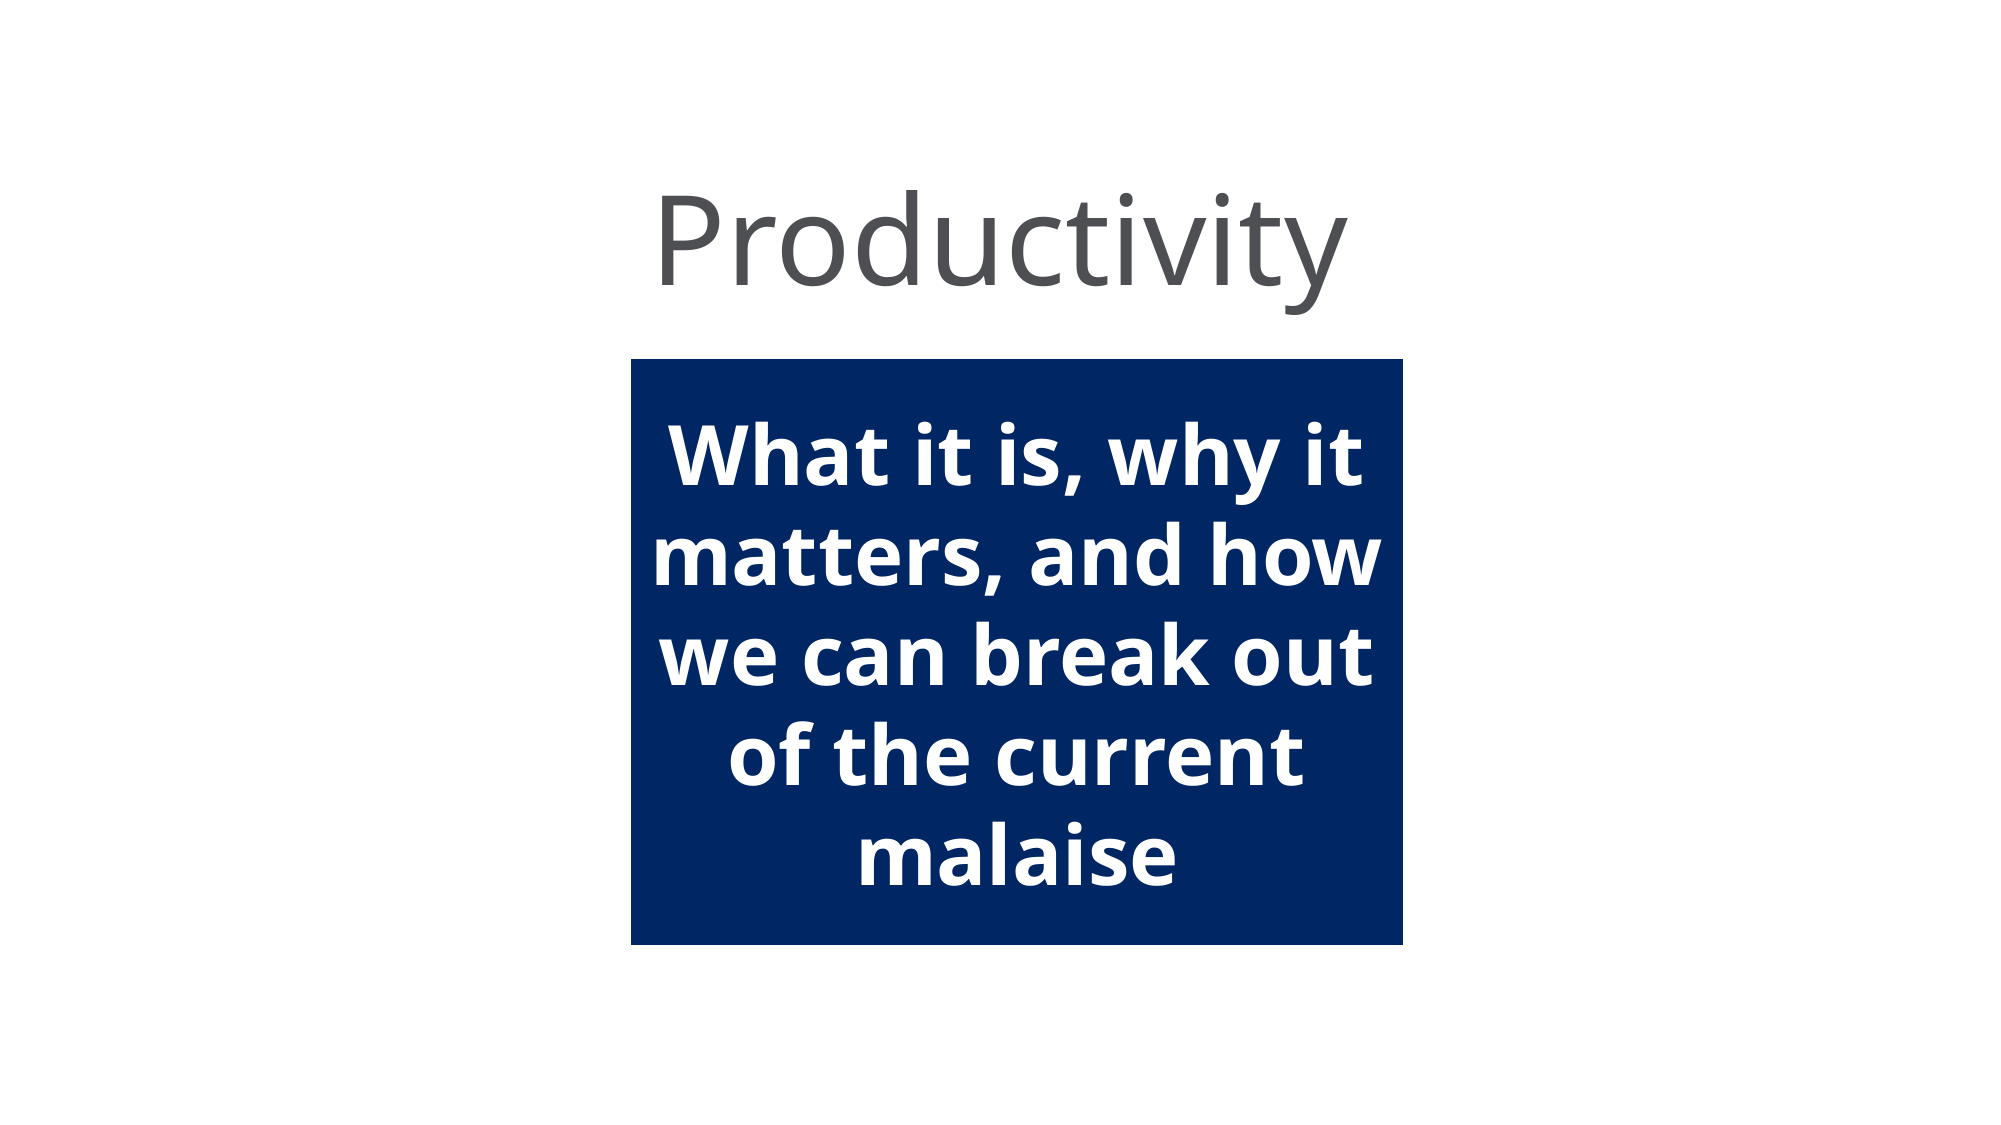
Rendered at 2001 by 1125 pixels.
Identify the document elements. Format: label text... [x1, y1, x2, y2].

text_box What it is, why it matters, and how we can break out of the current malaise [631, 359, 1403, 945]
text_box Productivity [376, 154, 1623, 319]
